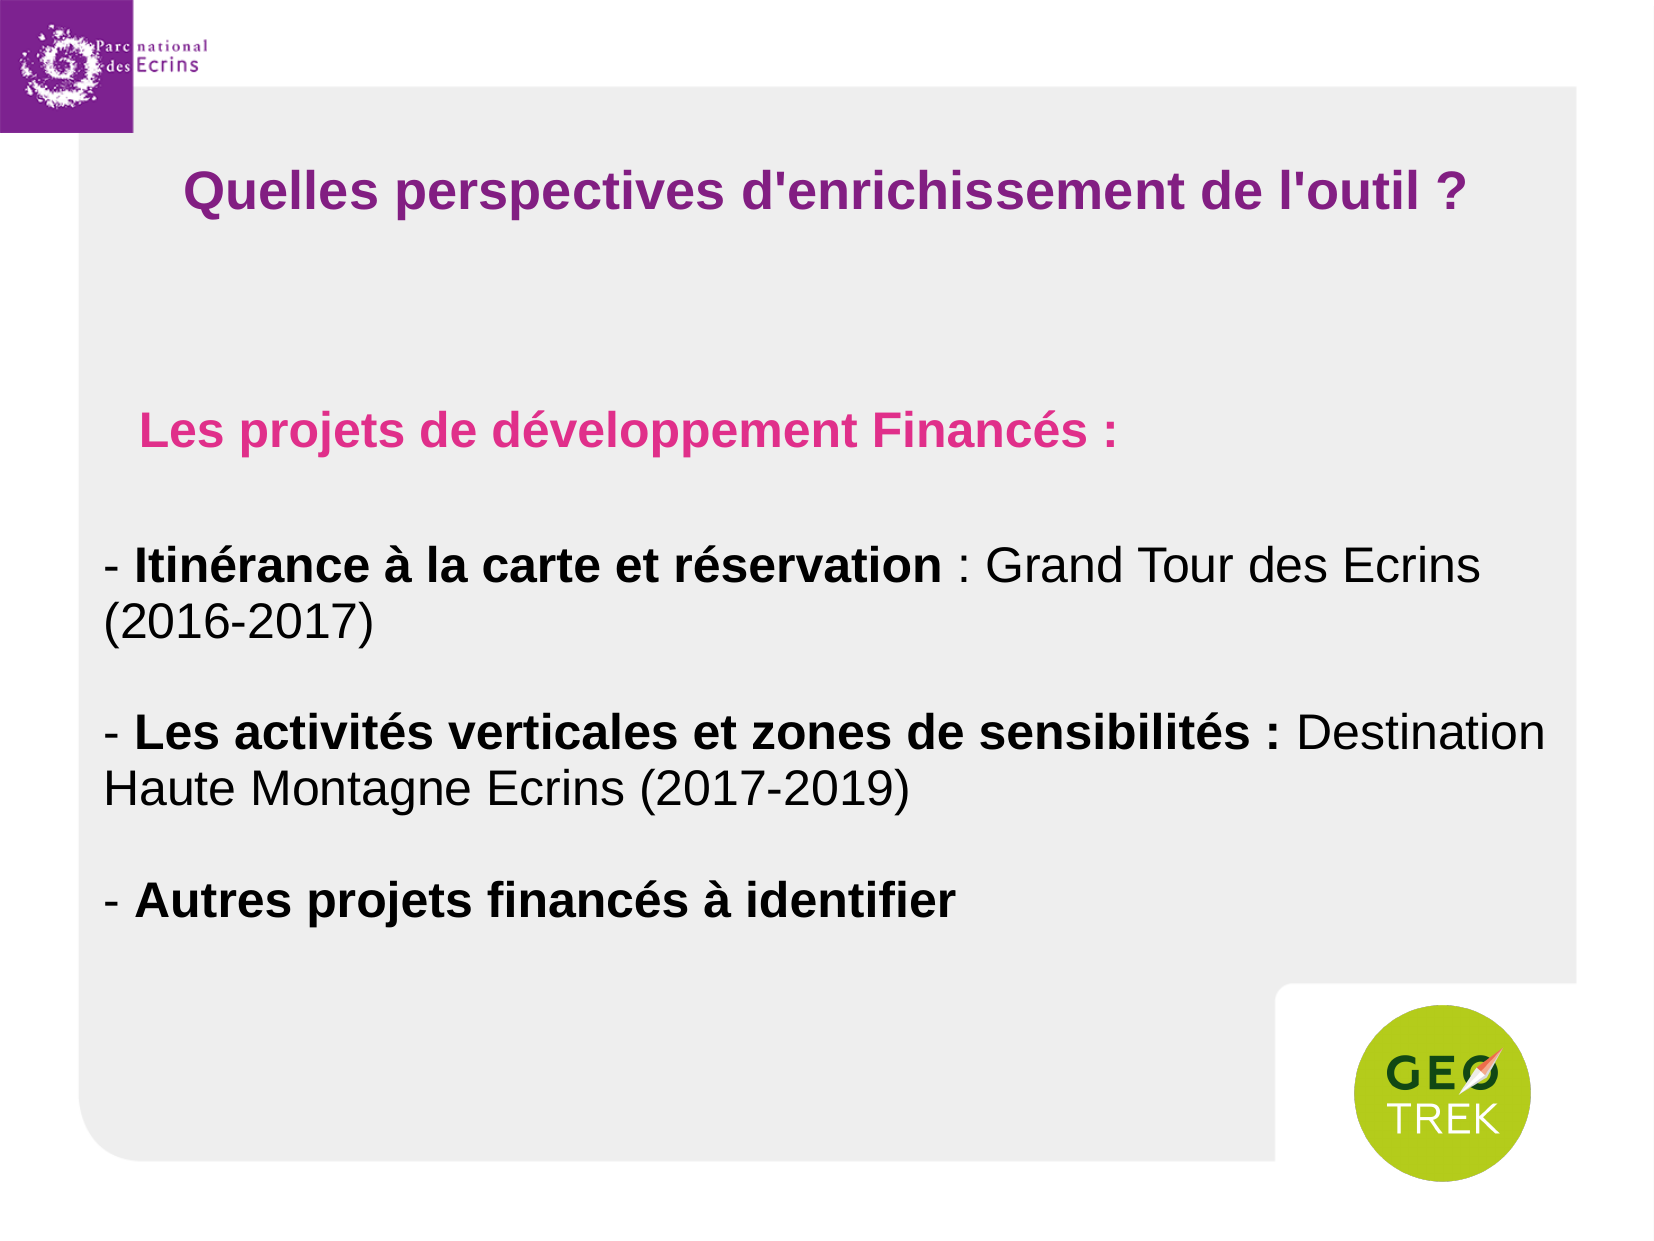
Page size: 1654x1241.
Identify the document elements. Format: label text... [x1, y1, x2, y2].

picture [0, 0, 1654, 1241]
list Les projets de développement Financés : [82, 402, 1571, 1122]
title Quelles perspectives d'enrichissement de l'outil ? [82, 115, 1571, 266]
text_box - Itinérance à la carte et réservation : Grand Tour des Ecrins (2016-2017) - Les activités verticales et zones de sensibilités : Destination Haute Montagne Ecrins (2017-2019) - Autres projets financés à identifier [88, 529, 1565, 1051]
